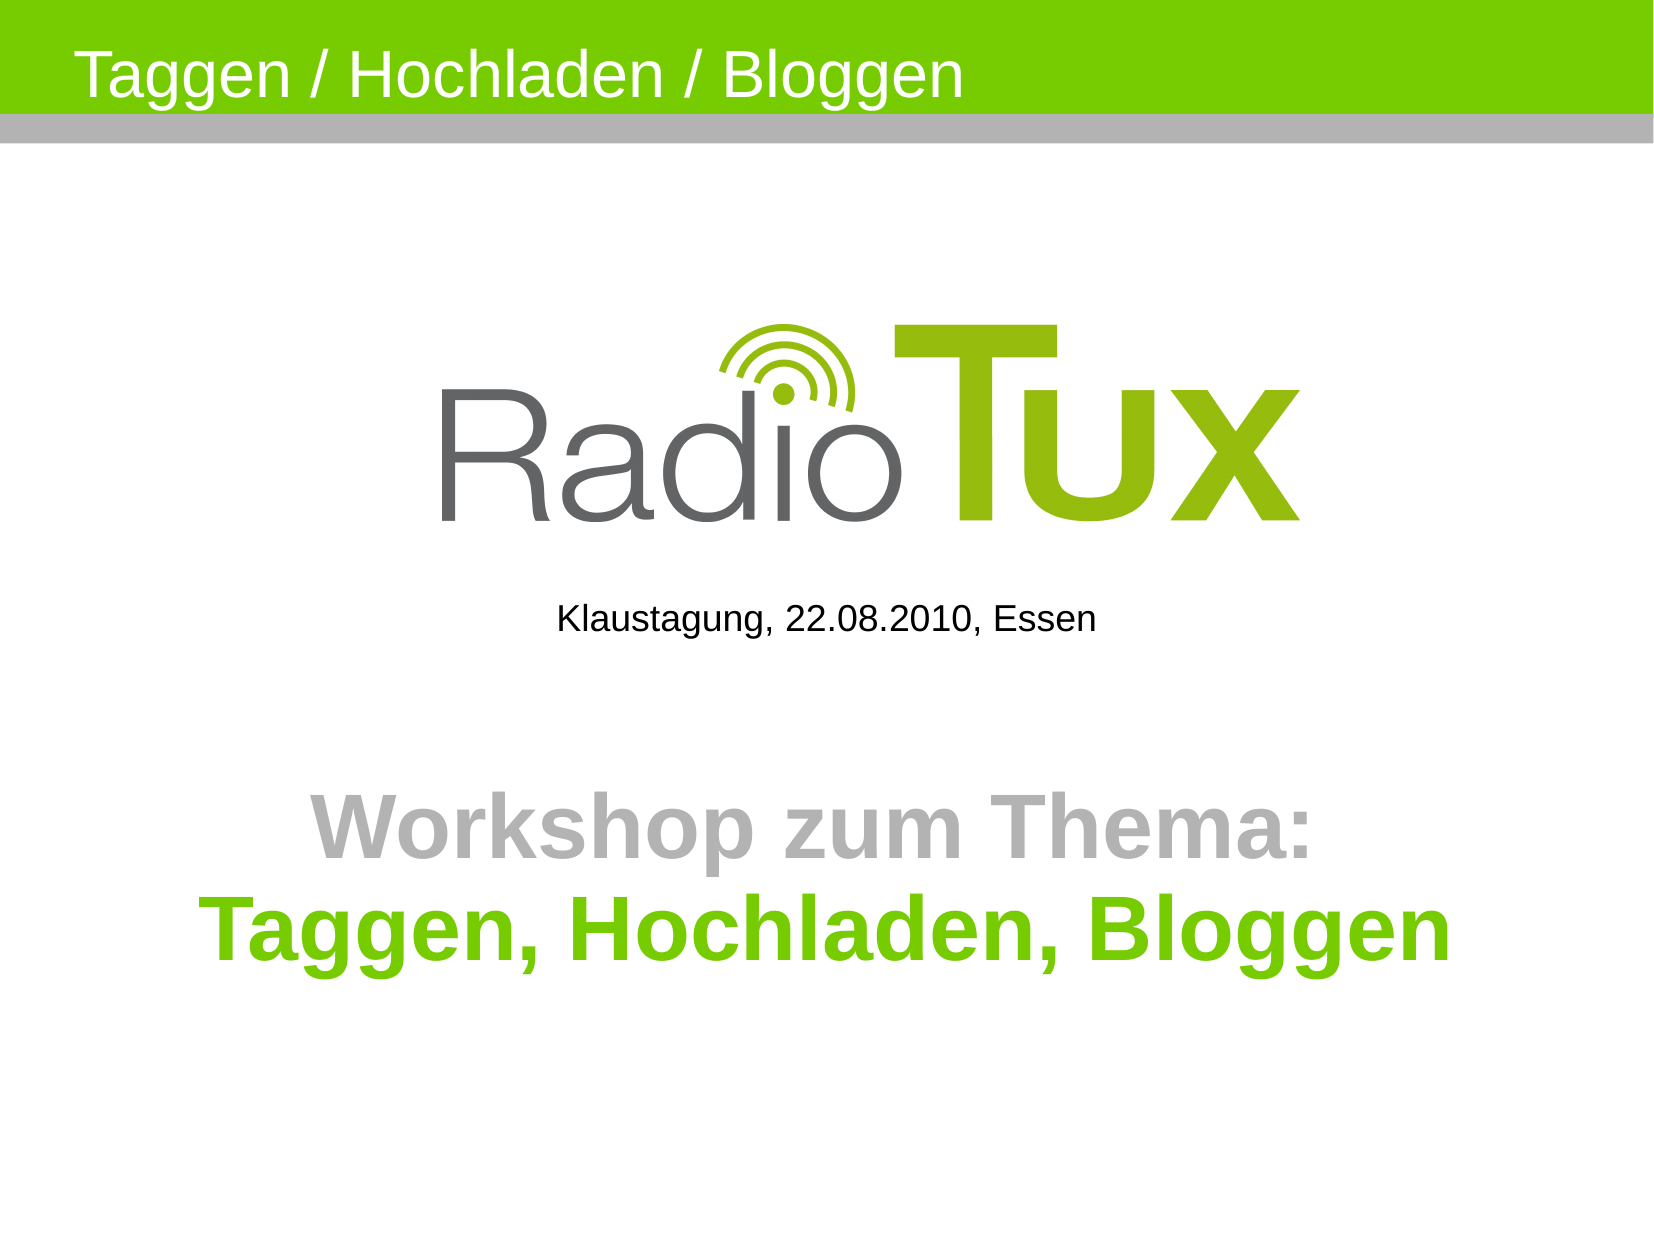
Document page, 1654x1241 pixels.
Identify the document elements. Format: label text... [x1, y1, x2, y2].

text_box Taggen / Hochladen / Bloggen [59, 29, 1654, 111]
text_box [0, 0, 1654, 144]
picture [442, 324, 1300, 522]
text_box Klaustagung, 22.08.2010, Essen [177, 590, 1477, 643]
text_box Workshop zum Thema: Taggen, Hochladen, Bloggen [59, 767, 1595, 966]
